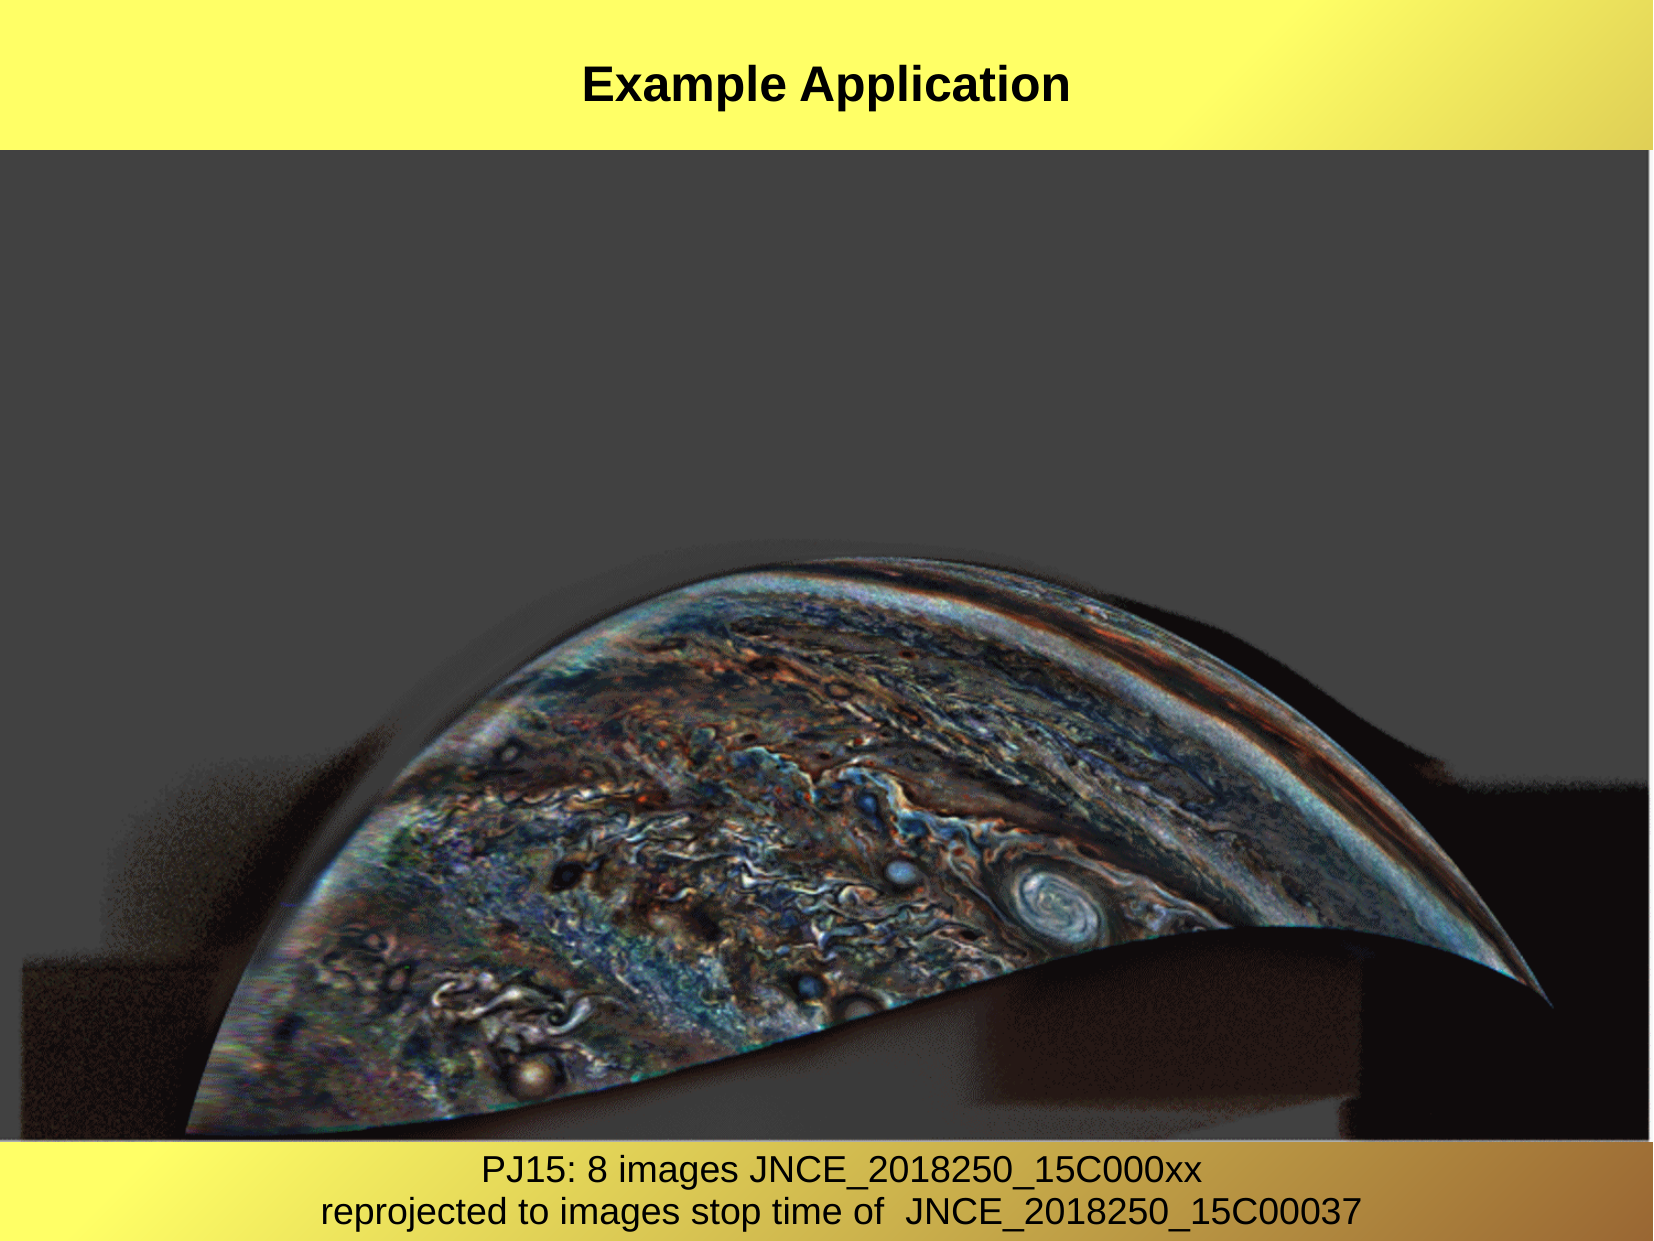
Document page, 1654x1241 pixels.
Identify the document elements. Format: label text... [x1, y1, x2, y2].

text_box PJ15: 8 images JNCE_2018250_15C000xx reprojected to images stop time of JNCE_2018250_15C00037 [177, 1142, 1506, 1241]
picture [0, 150, 1653, 1142]
text_box Example Application [0, 48, 1653, 148]
